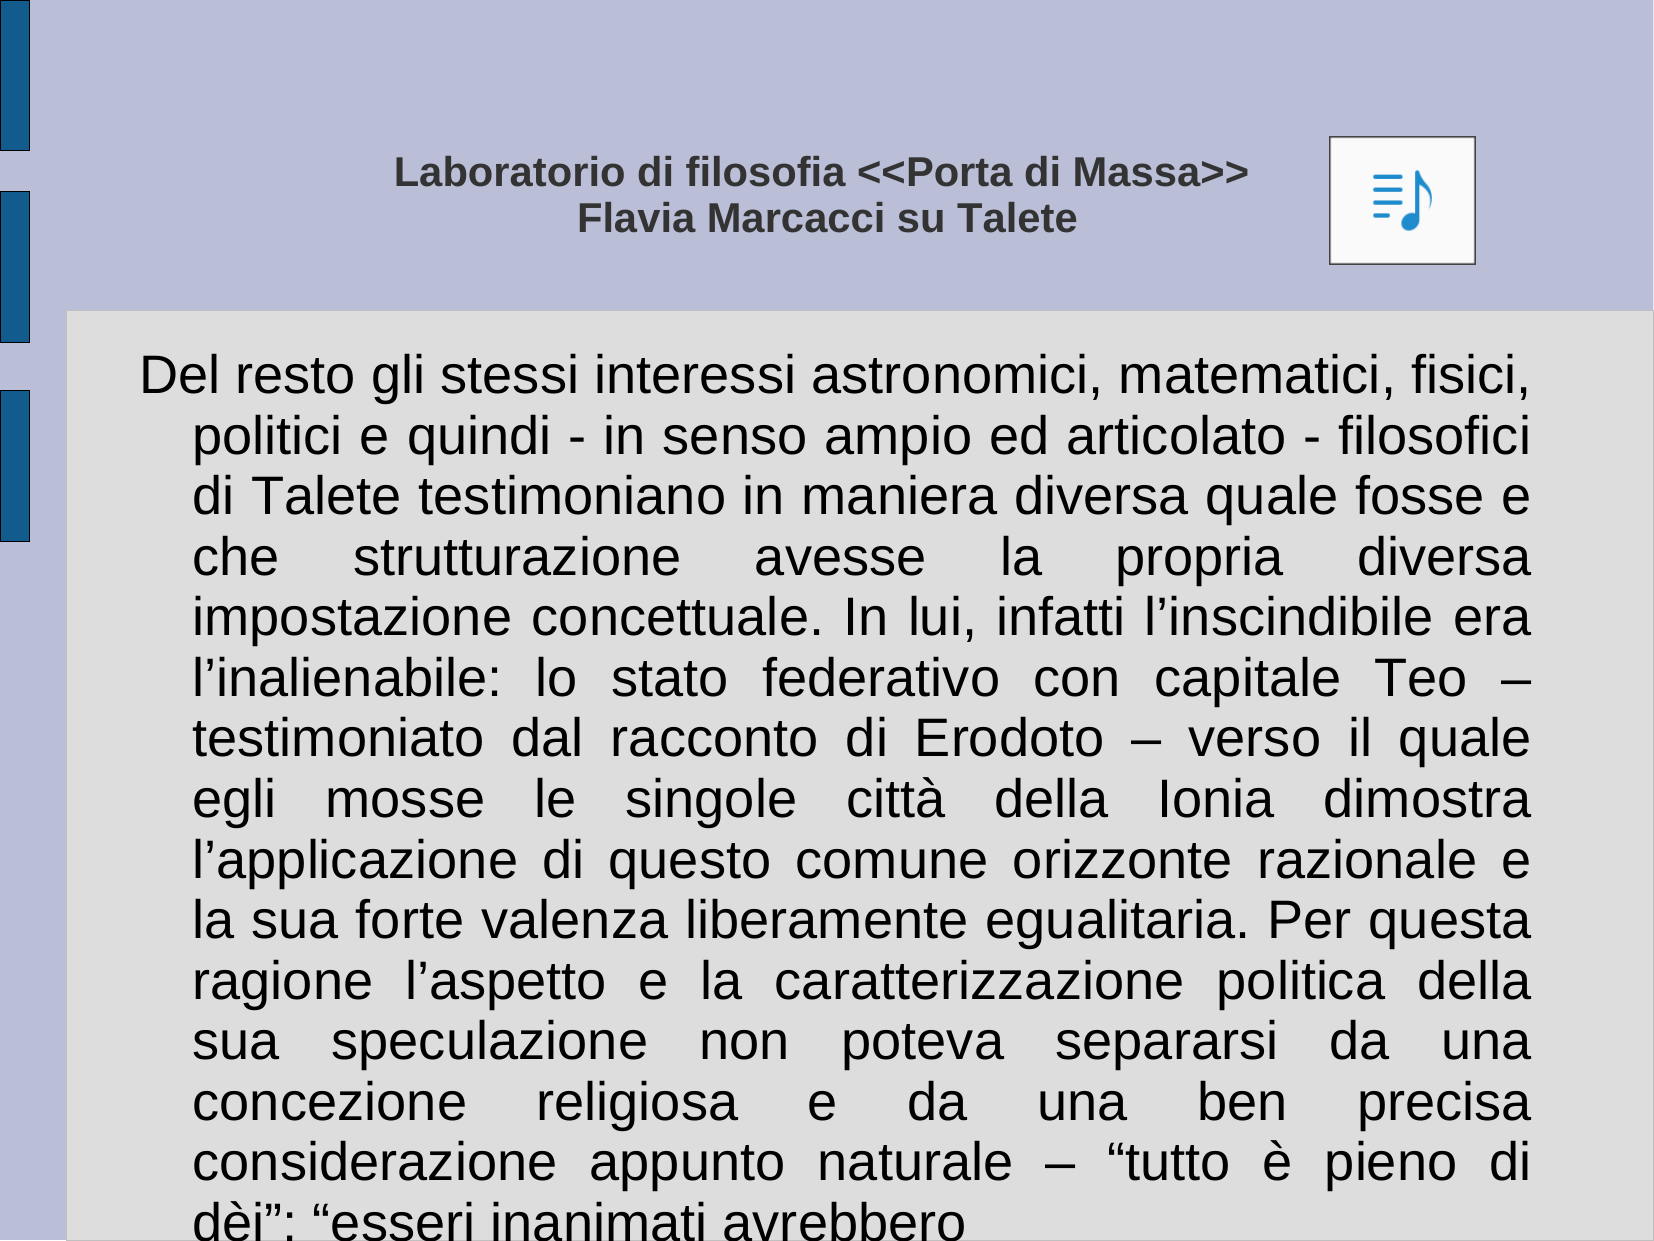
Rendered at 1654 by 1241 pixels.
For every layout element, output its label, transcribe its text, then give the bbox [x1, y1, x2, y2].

title Laboratorio di filosofia <<Porta di Massa>> Flavia Marcacci su Talete [121, 91, 1534, 299]
text_box [1328, 135, 1477, 266]
list Del resto gli stessi interessi astronomici, matematici, fisici, politici e quindi - in senso ampio ed articolato - filosofici di Talete testimoniano in maniera diversa quale fosse e che strutturazione avesse la propria diversa impostazione concettuale. In lui, infatti l’inscindibile era l’inalienabile: lo stato federativo con capitale Teo – testimoniato dal racconto di Erodoto – verso il quale egli mosse le singole città della Ionia dimostra l’applicazione di questo comune orizzonte razionale e la sua forte valenza liberamente egualitaria. Per questa ragione l’aspetto e la caratterizzazione politica della sua speculazione non poteva separarsi da una concezione religiosa e da una ben precisa considerazione appunto naturale – “tutto è pieno di dèi”; “esseri inanimati avrebbero [121, 344, 1534, 1193]
